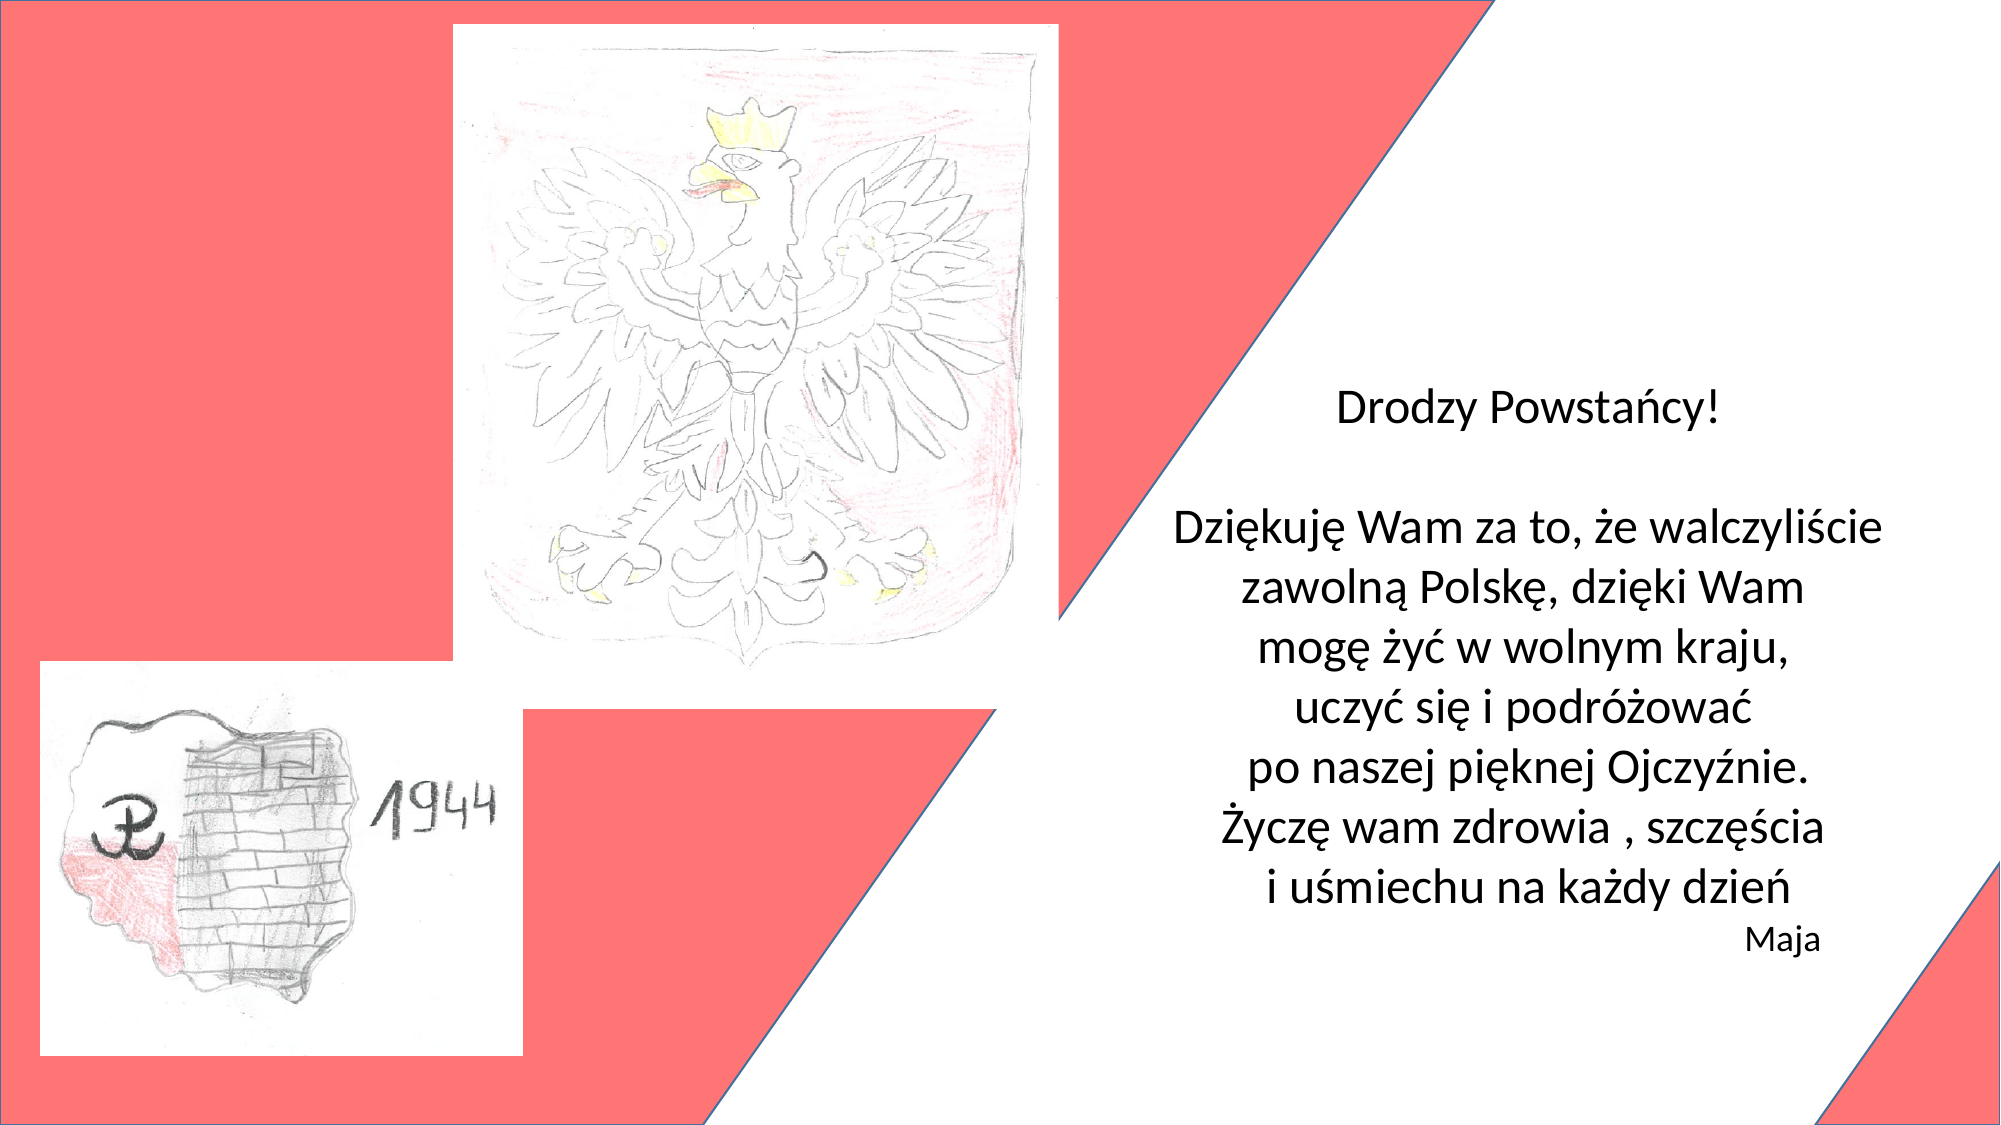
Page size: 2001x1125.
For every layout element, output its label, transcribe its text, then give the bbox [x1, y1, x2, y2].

text_box Drodzy Powstańcy! Dziękuję Wam za to, że walczyliście zawolną Polskę, dzięki Wam mogę żyć w wolnym kraju, uczyć się i podróżować po naszej pięknej Ojczyźnie. Życzę wam zdrowia , szczęścia i uśmiechu na każdy dzień Maja [1086, 366, 1972, 972]
text_box [0, 0, 2000, 1125]
picture [40, 24, 1059, 1057]
